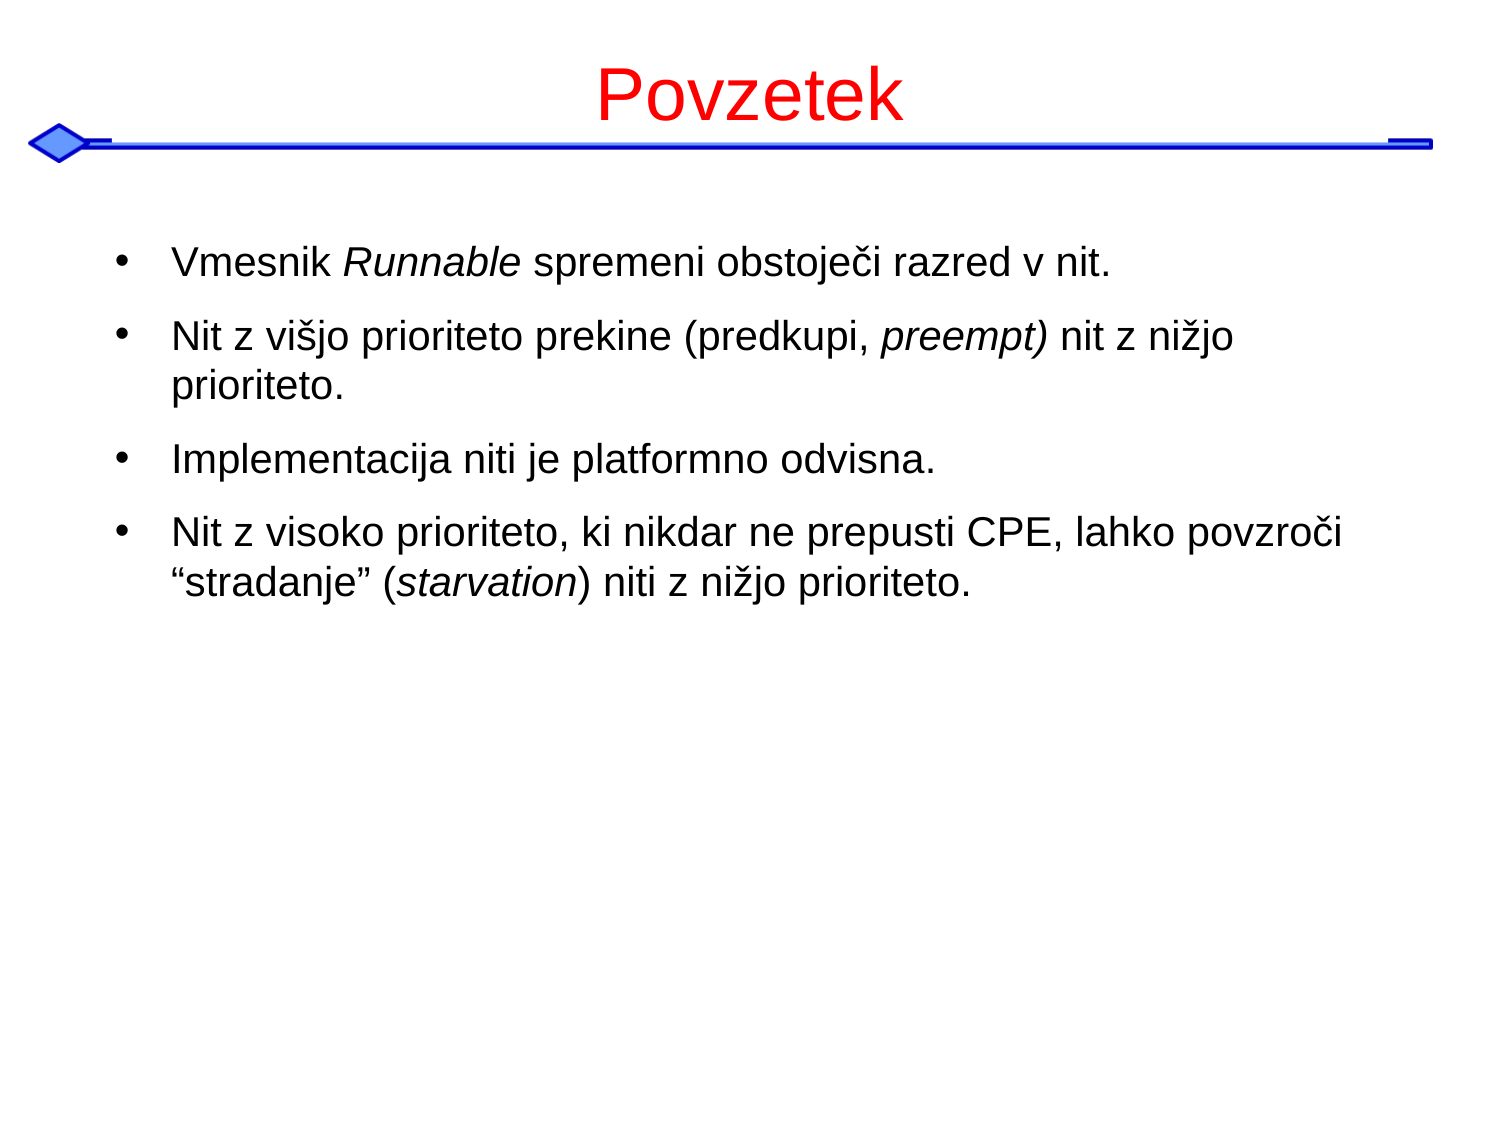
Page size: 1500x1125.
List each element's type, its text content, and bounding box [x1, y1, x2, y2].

text_box Vmesnik Runnable spremeni obstoječi razred v nit. Nit z višjo prioriteto prekine (predkupi, preempt) nit z nižjo prioriteto. Implementacija niti je platformno odvisna. Nit z visoko prioriteto, ki nikdar ne prepusti CPE, lahko povzroči “stradanje” (starvation) niti z nižjo prioriteto. [99, 227, 1403, 671]
title Povzetek [111, 37, 1389, 143]
picture [28, 123, 1433, 163]
